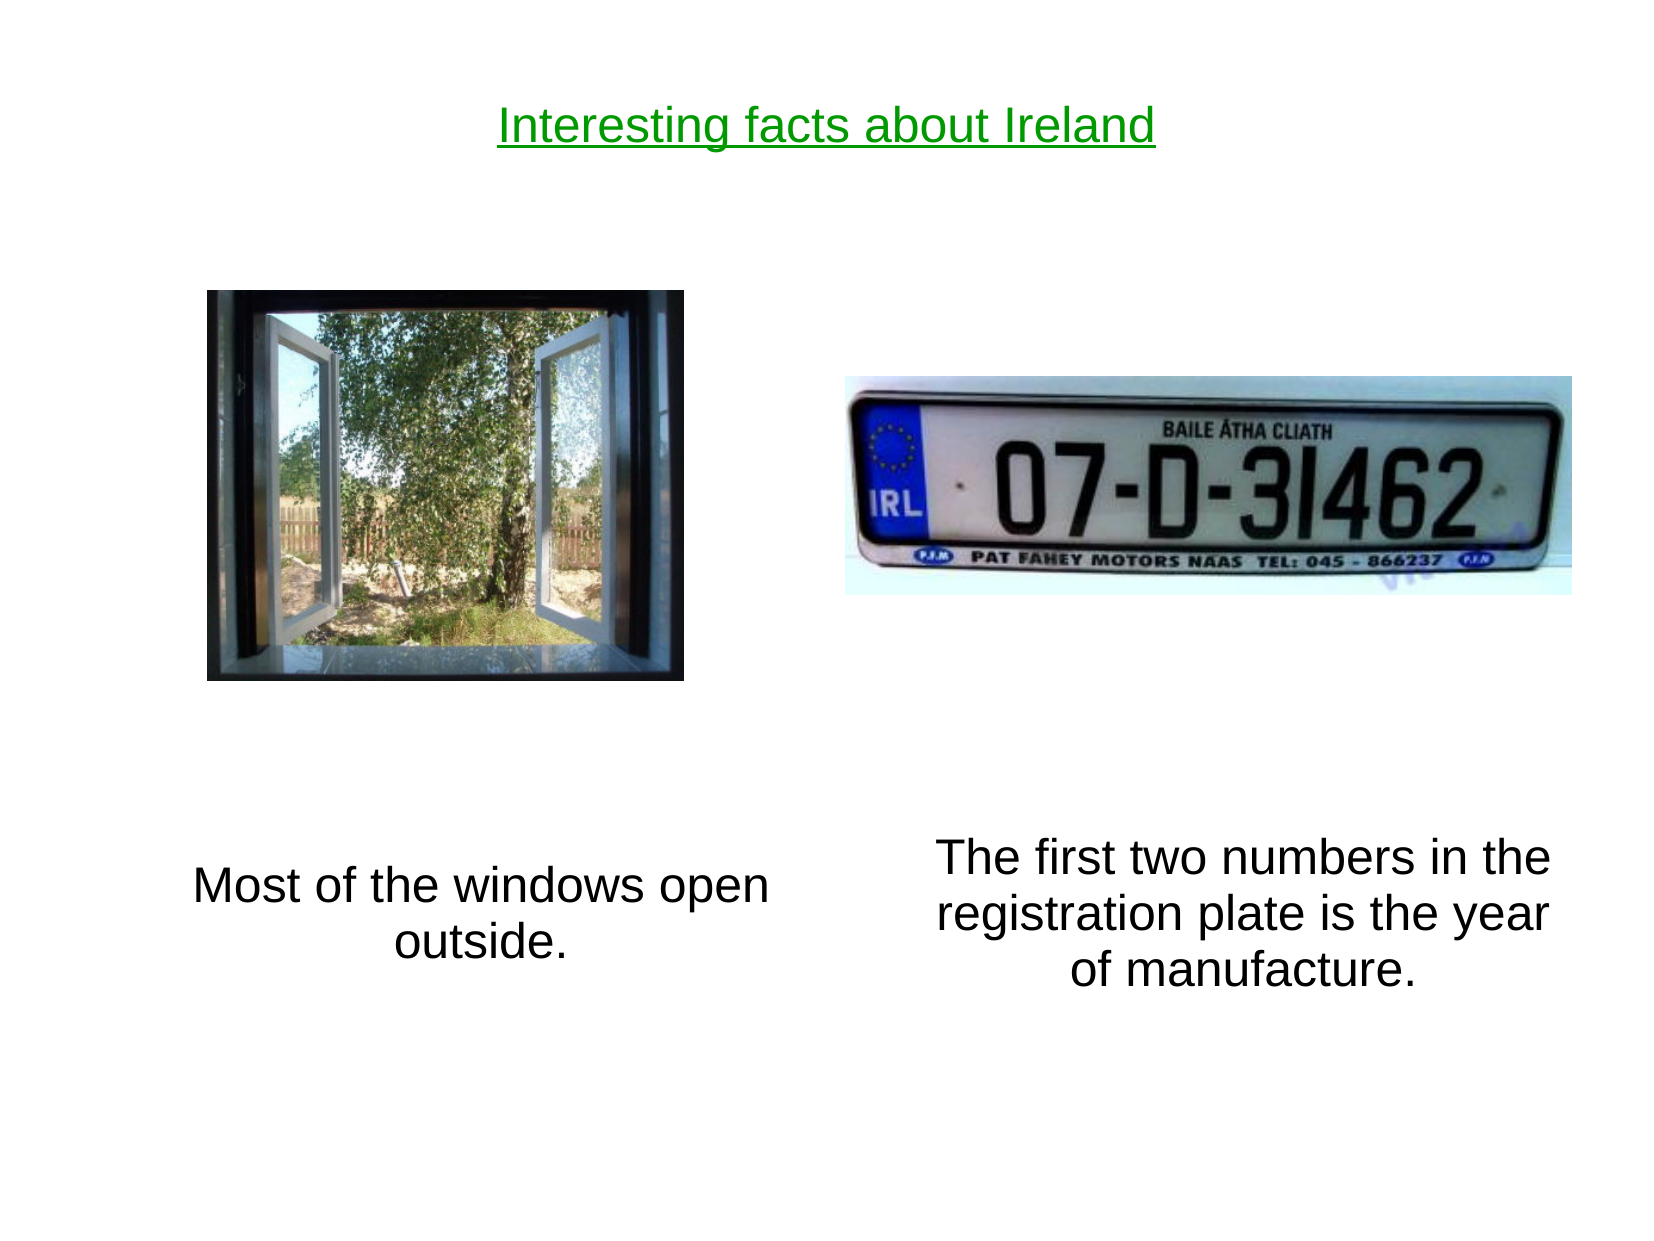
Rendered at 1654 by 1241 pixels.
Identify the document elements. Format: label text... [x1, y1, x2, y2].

title Interesting facts about Ireland [82, 49, 1571, 257]
picture [845, 376, 1572, 595]
picture [207, 290, 684, 681]
list Most of the windows open outside. [82, 717, 809, 1109]
list The first two numbers in the registration plate is the year of manufacture. [845, 717, 1572, 1109]
